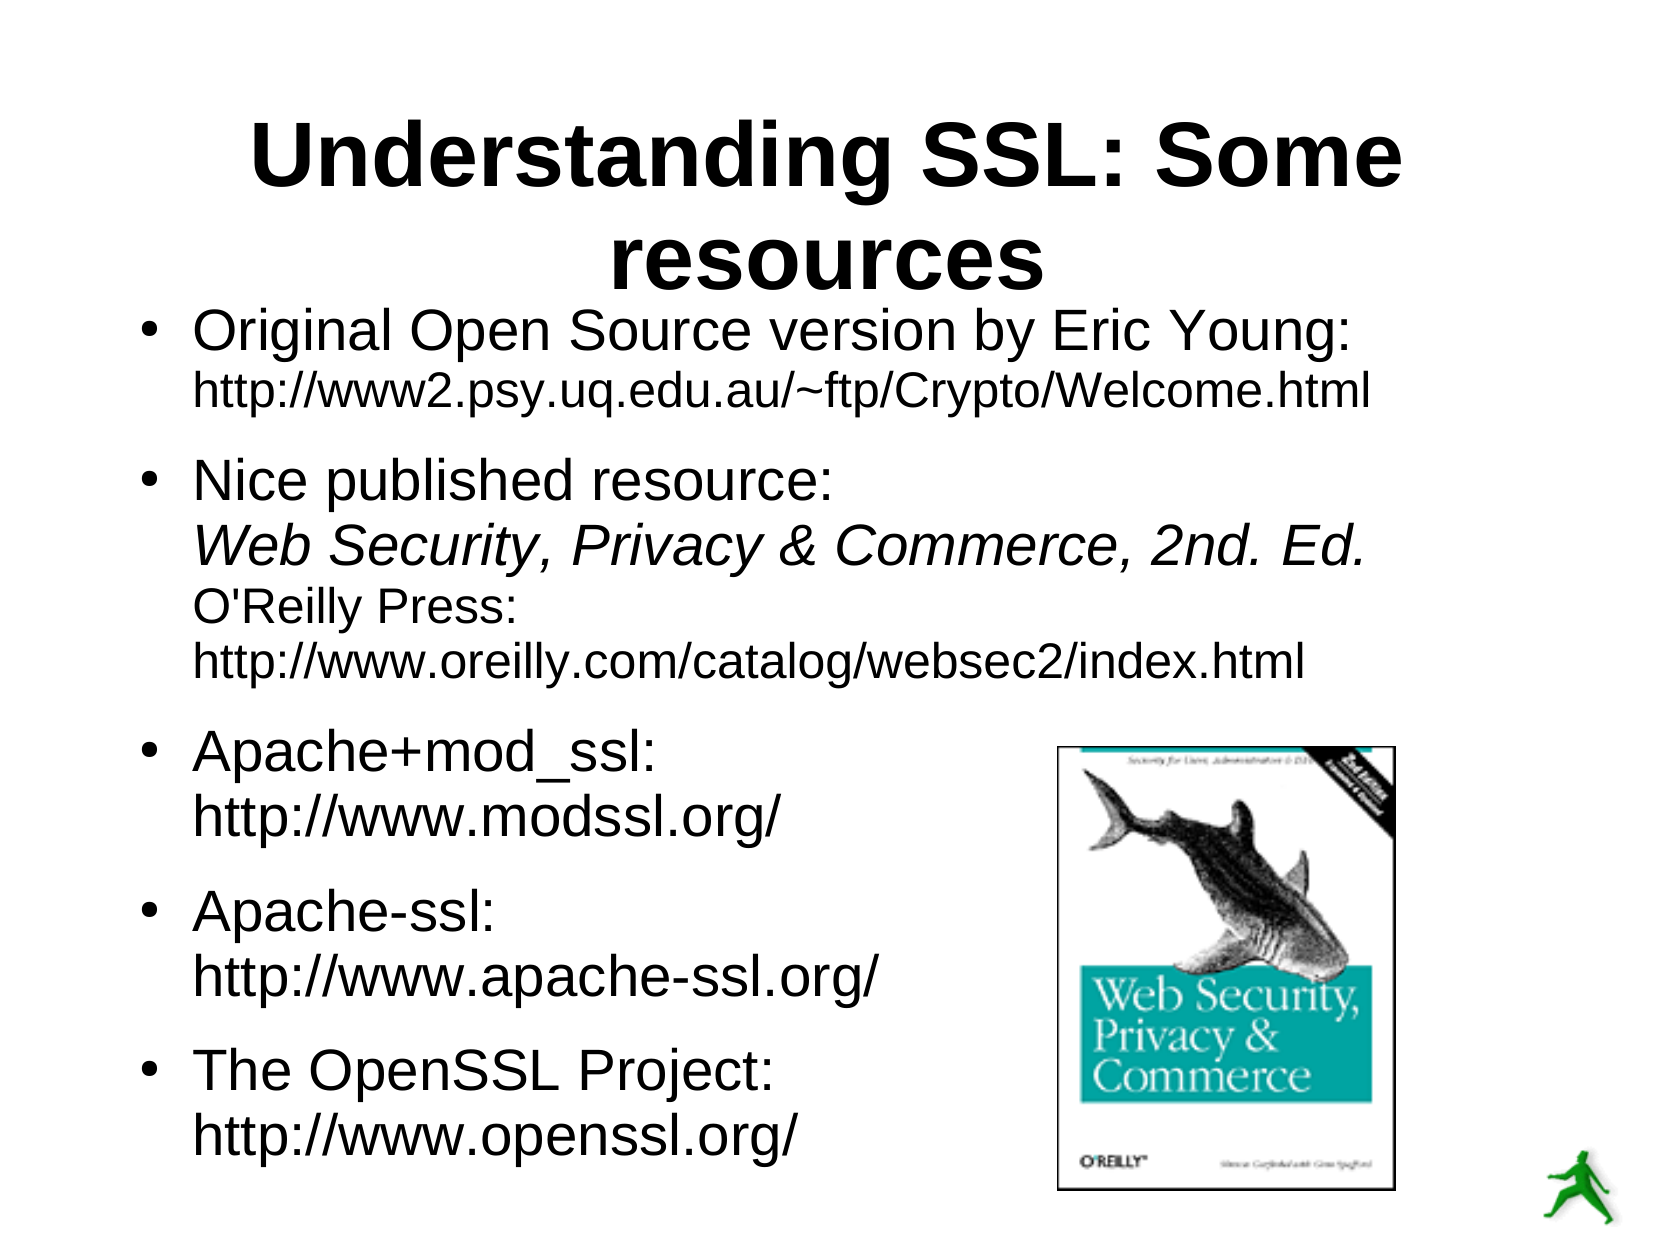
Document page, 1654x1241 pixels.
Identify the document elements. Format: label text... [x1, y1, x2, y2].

picture [1057, 746, 1396, 1191]
list Original Open Source version by Eric Young: http://www2.psy.uq.edu.au/~ftp/Crypto/Welcome.html Nice published resource: Web Security, Privacy & Commerce, 2nd. Ed. O'Reilly Press: http://www.oreilly.com/catalog/websec2/index.html Apache+mod_ssl: http://www.modssl.org/ Apache-ssl: http://www.apache-ssl.org/ The OpenSSL Project: http://www.openssl.org/ [121, 297, 1572, 1221]
title Understanding SSL: Some resources [121, 101, 1534, 297]
picture [1541, 1135, 1634, 1227]
